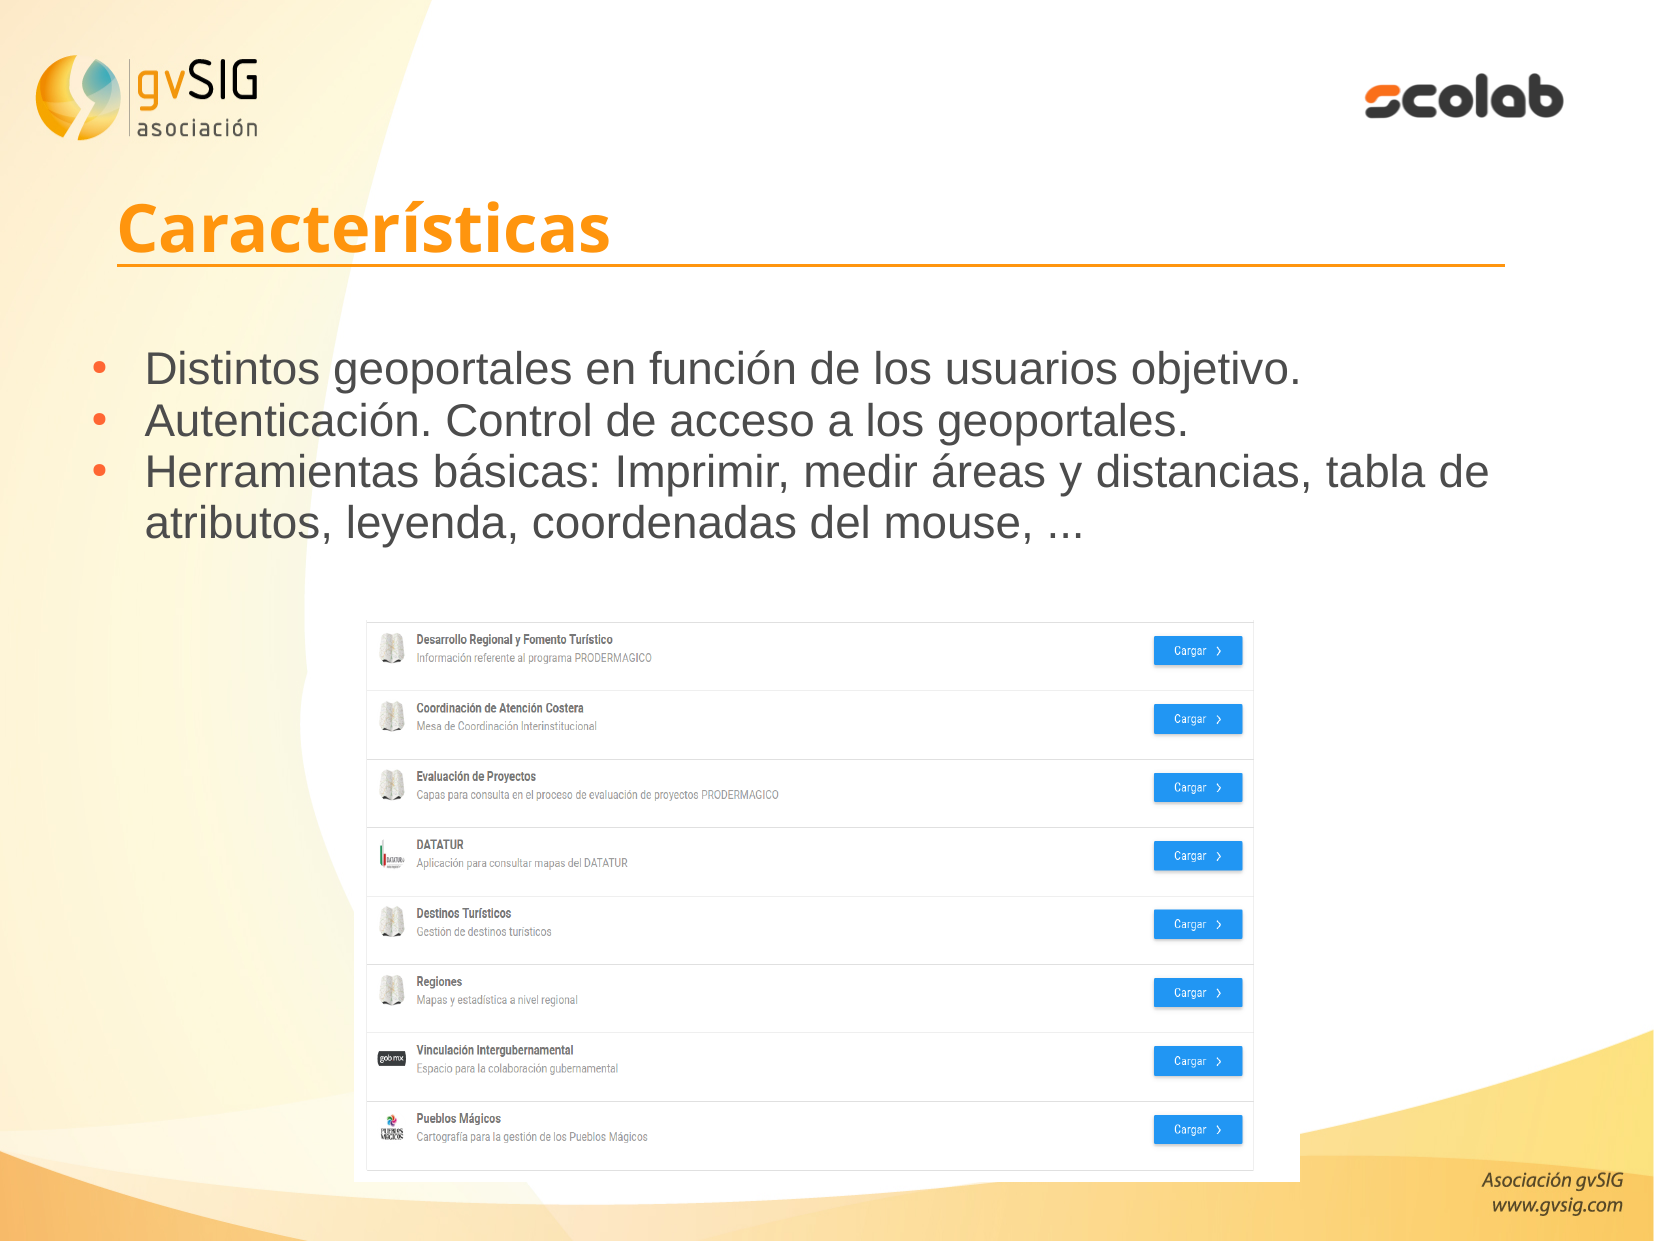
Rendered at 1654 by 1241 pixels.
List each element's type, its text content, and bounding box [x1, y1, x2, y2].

picture [0, 0, 1654, 1241]
title Características [116, 177, 1605, 276]
text_box Distintos geoportales en función de los usuarios objetivo. Autenticación. Control de acceso a los geoportales. Herramientas básicas: Imprimir, medir áreas y distancias, tabla de atributos, leyenda, coordenadas del mouse, ... [59, 284, 1506, 1093]
